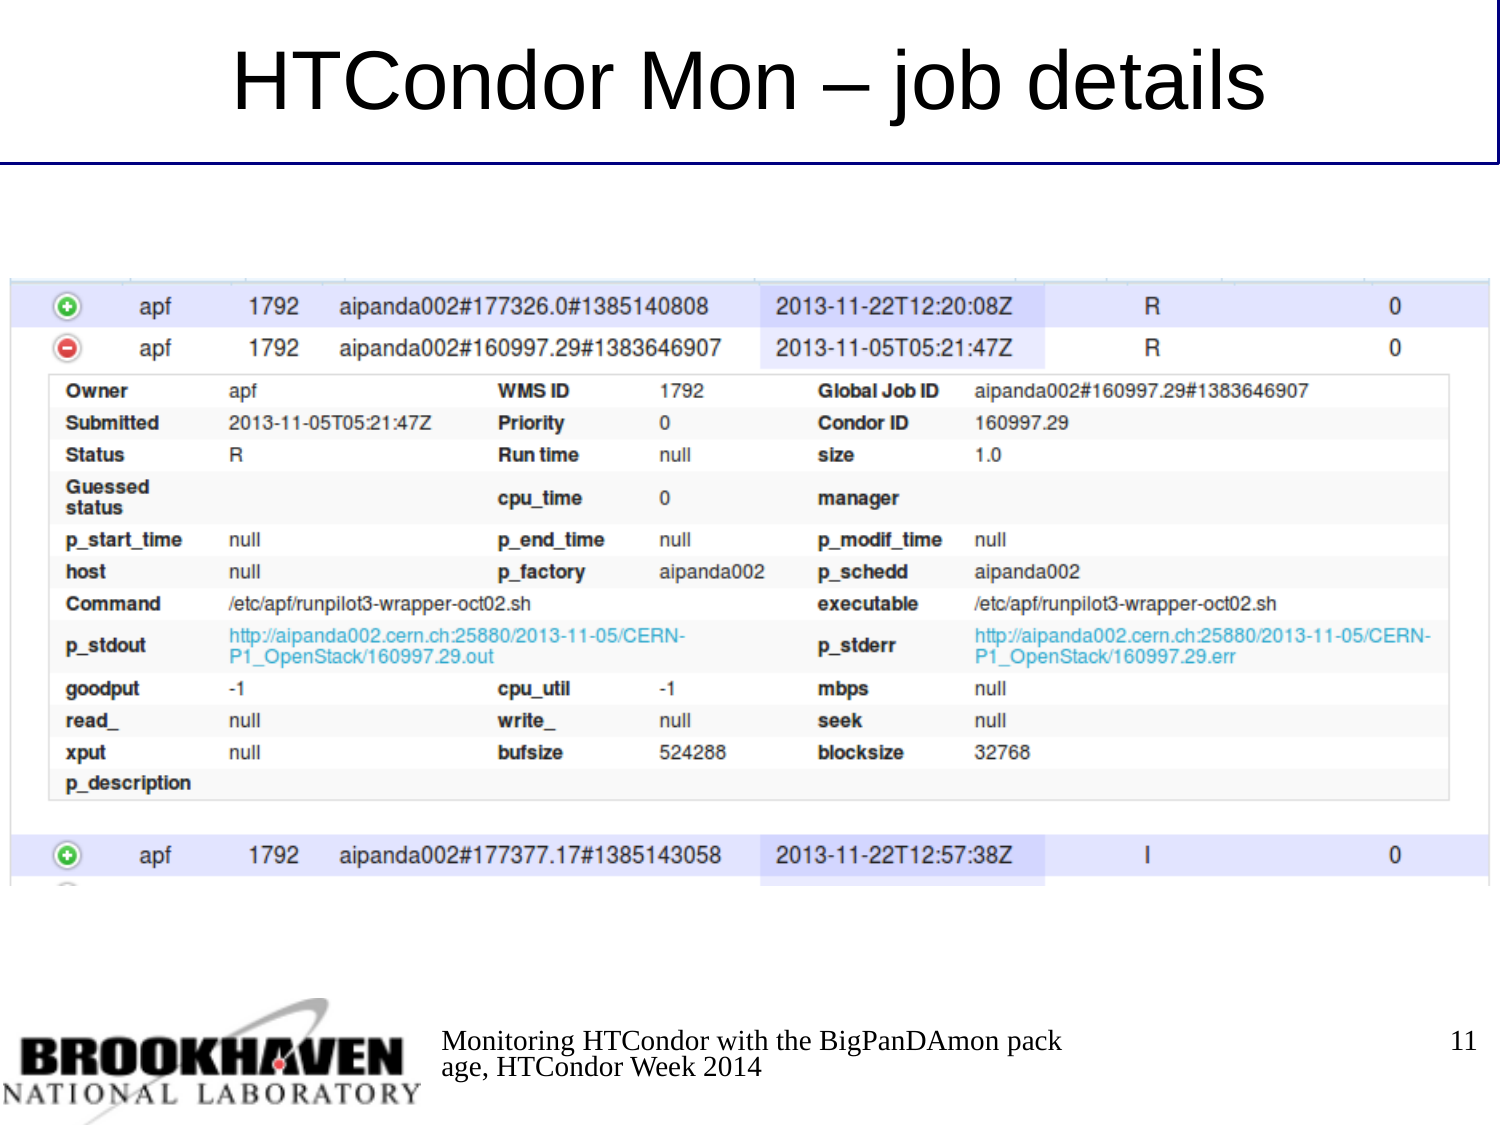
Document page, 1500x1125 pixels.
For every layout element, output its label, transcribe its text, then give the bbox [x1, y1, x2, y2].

title HTCondor Mon – job details [75, 27, 1425, 134]
picture [2, 278, 1500, 886]
picture [3, 998, 421, 1125]
